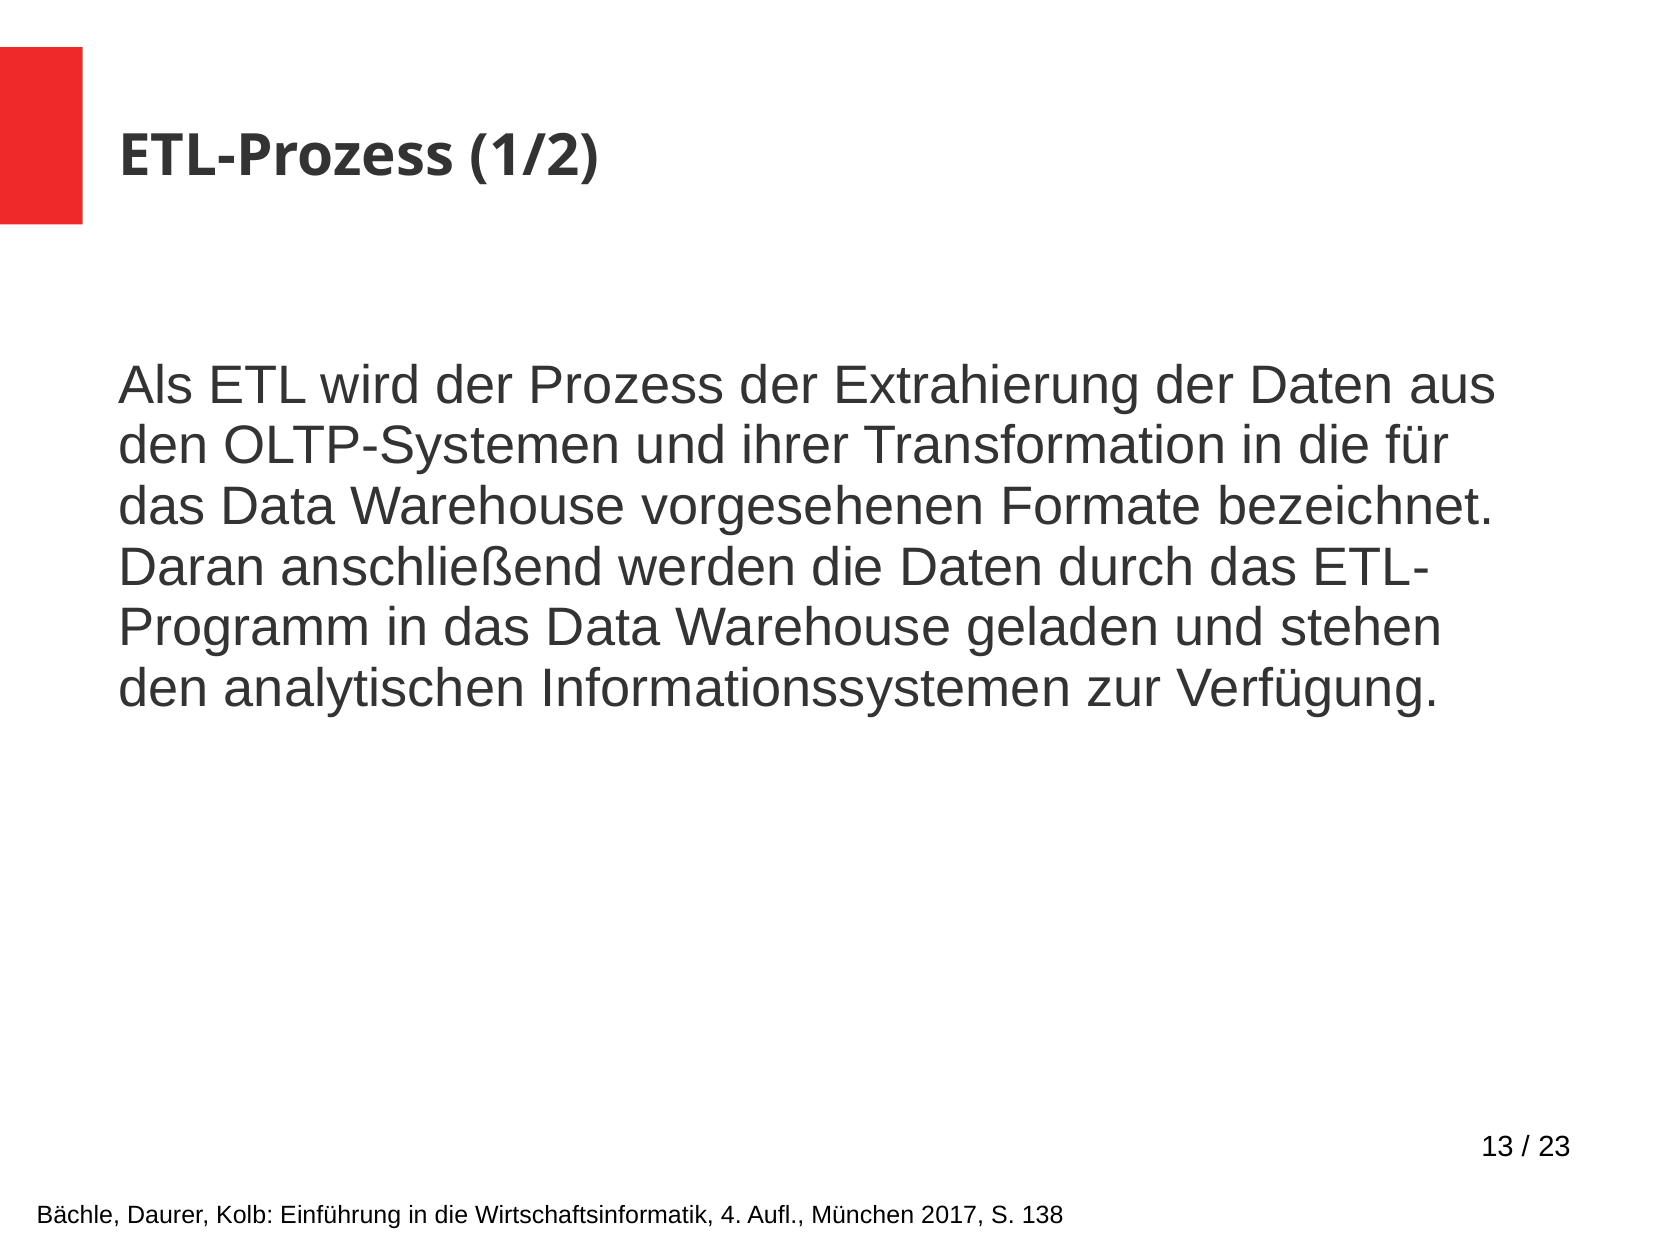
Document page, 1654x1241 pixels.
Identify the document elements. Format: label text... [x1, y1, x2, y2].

list Als ETL wird der Prozess der Extrahierung der Daten aus den OLTP-Systemen und ihrer Transformation in die für das Data Warehouse vorgesehenen Formate bezeichnet. Daran anschließend werden die Daten durch das ETL-Programm in das Data Warehouse geladen und stehen den analytischen Informationssystemen zur Verfügung. [118, 354, 1536, 1074]
text_box Bächle, Daurer, Kolb: Einführung in die Wirtschaftsinformatik, 4. Aufl., München 2017, S. 138 [21, 1193, 1084, 1237]
title ETL-Prozess (1/2) [118, 49, 1571, 257]
